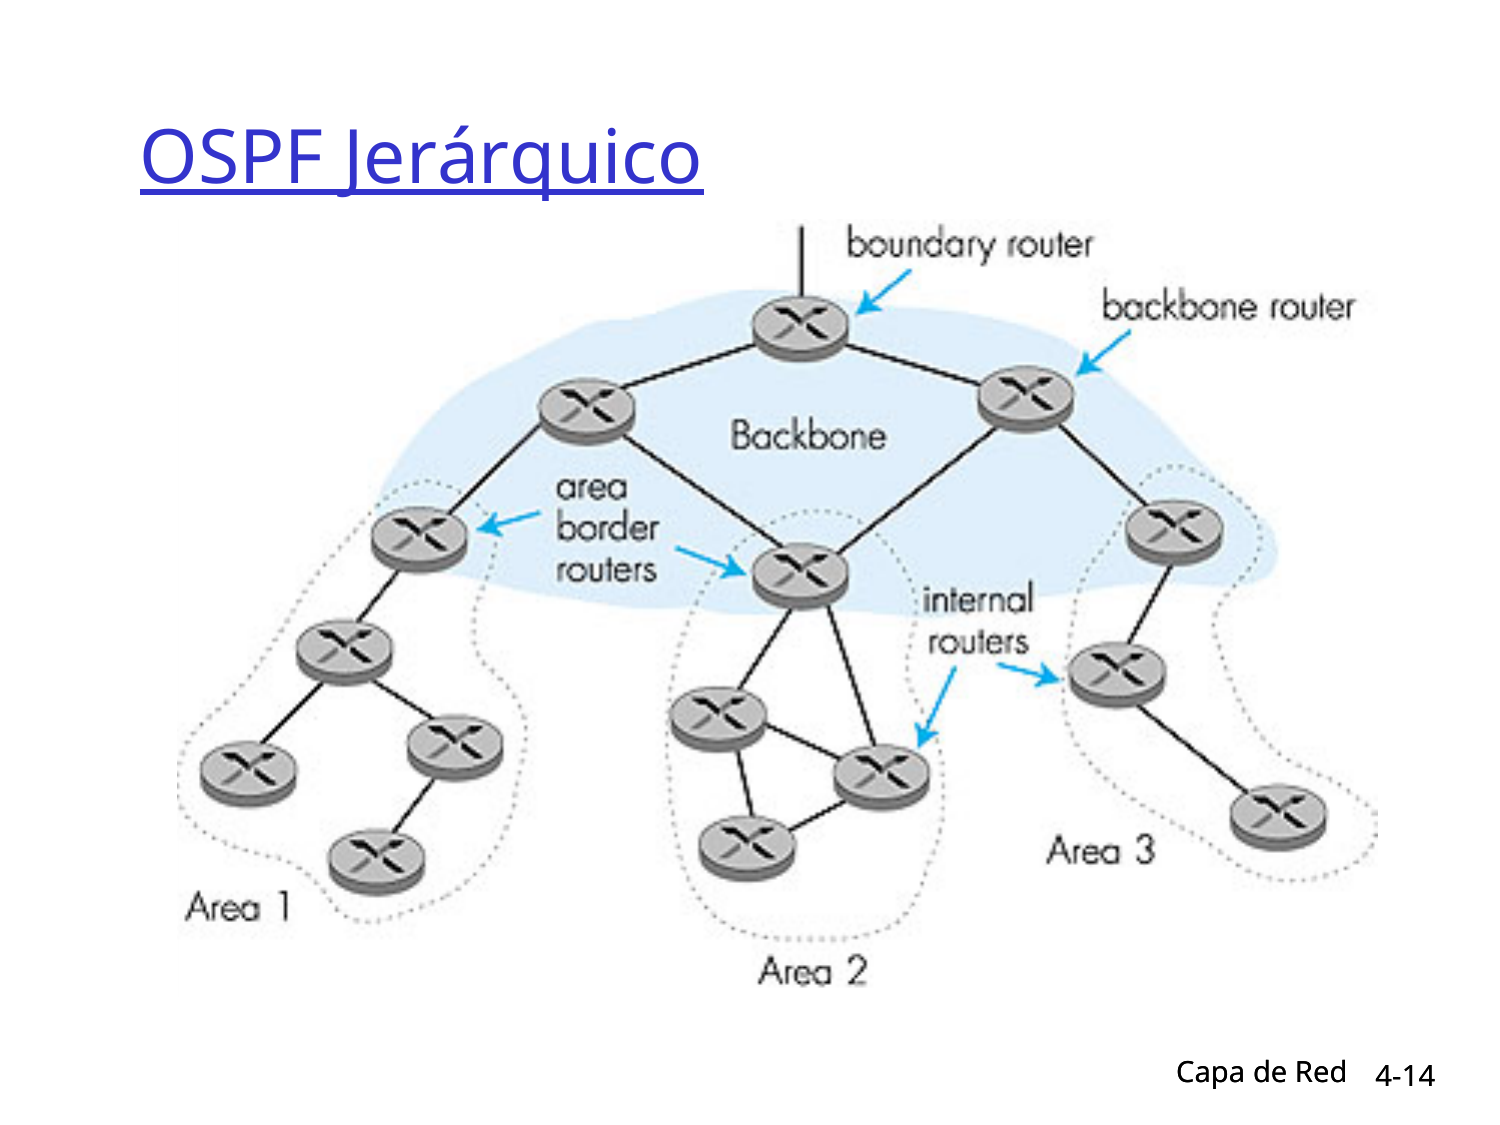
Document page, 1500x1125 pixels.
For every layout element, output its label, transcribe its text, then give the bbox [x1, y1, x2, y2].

text_box Capa de Red [887, 1049, 1363, 1097]
title OSPF Jerárquico [125, 62, 1401, 250]
picture [177, 219, 1378, 997]
text_box 4-20 [1339, 1050, 1451, 1125]
